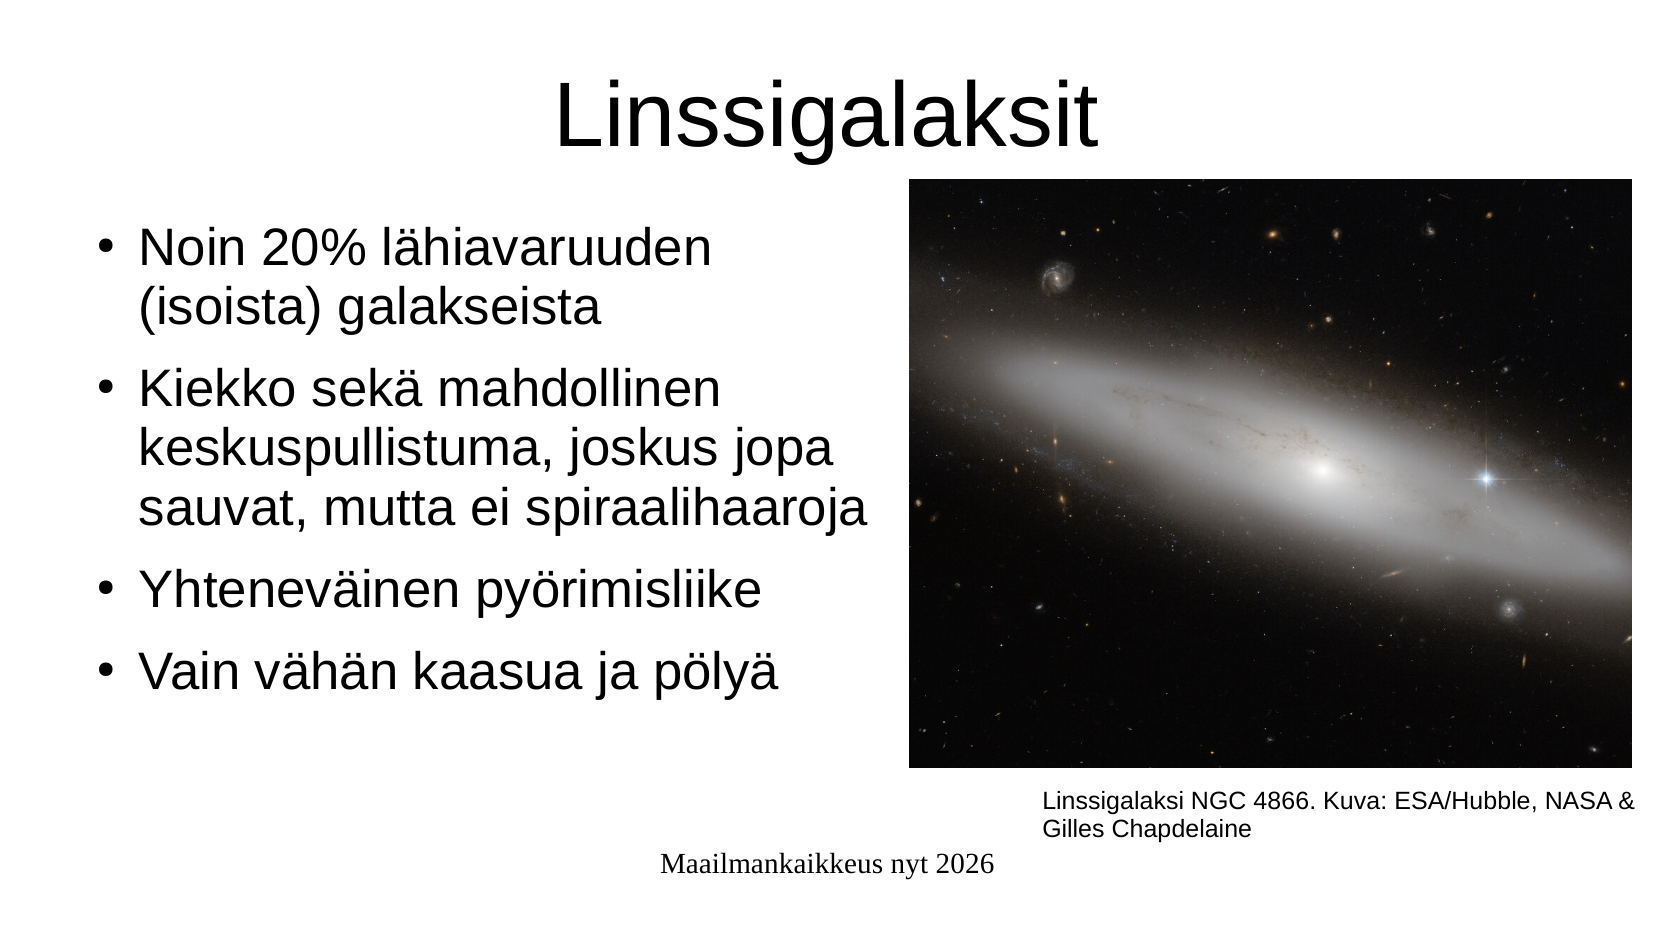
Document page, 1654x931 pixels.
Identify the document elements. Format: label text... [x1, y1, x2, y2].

list Noin 20% lähiavaruuden (isoista) galakseista Kiekko sekä mahdollinen keskuspullistuma, joskus jopa sauvat, mutta ei spiraalihaaroja Yhteneväinen pyörimisliike Vain vähän kaasua ja pölyä [82, 217, 875, 758]
picture [909, 179, 1632, 768]
text_box Linssigalaksi NGC 4866. Kuva: ESA/Hubble, NASA & Gilles Chapdelaine [1027, 779, 1654, 863]
title Linssigalaksit [82, 37, 1571, 193]
